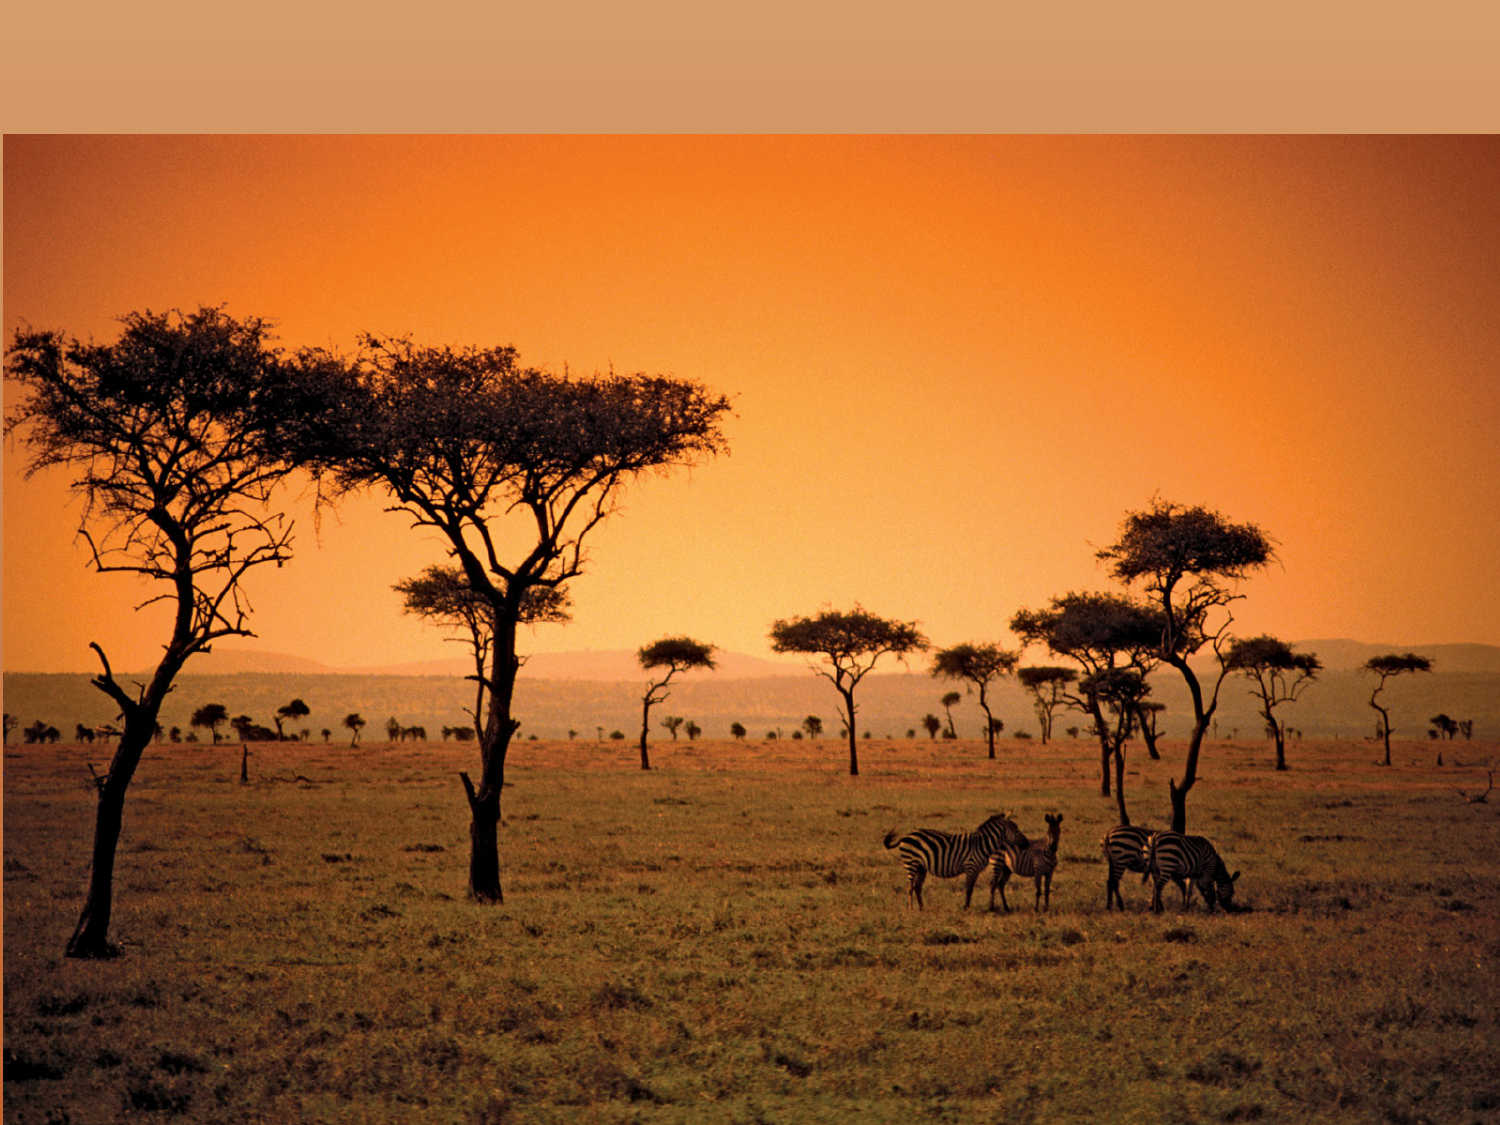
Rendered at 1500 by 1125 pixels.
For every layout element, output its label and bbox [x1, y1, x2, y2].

picture [3, 134, 1500, 1125]
